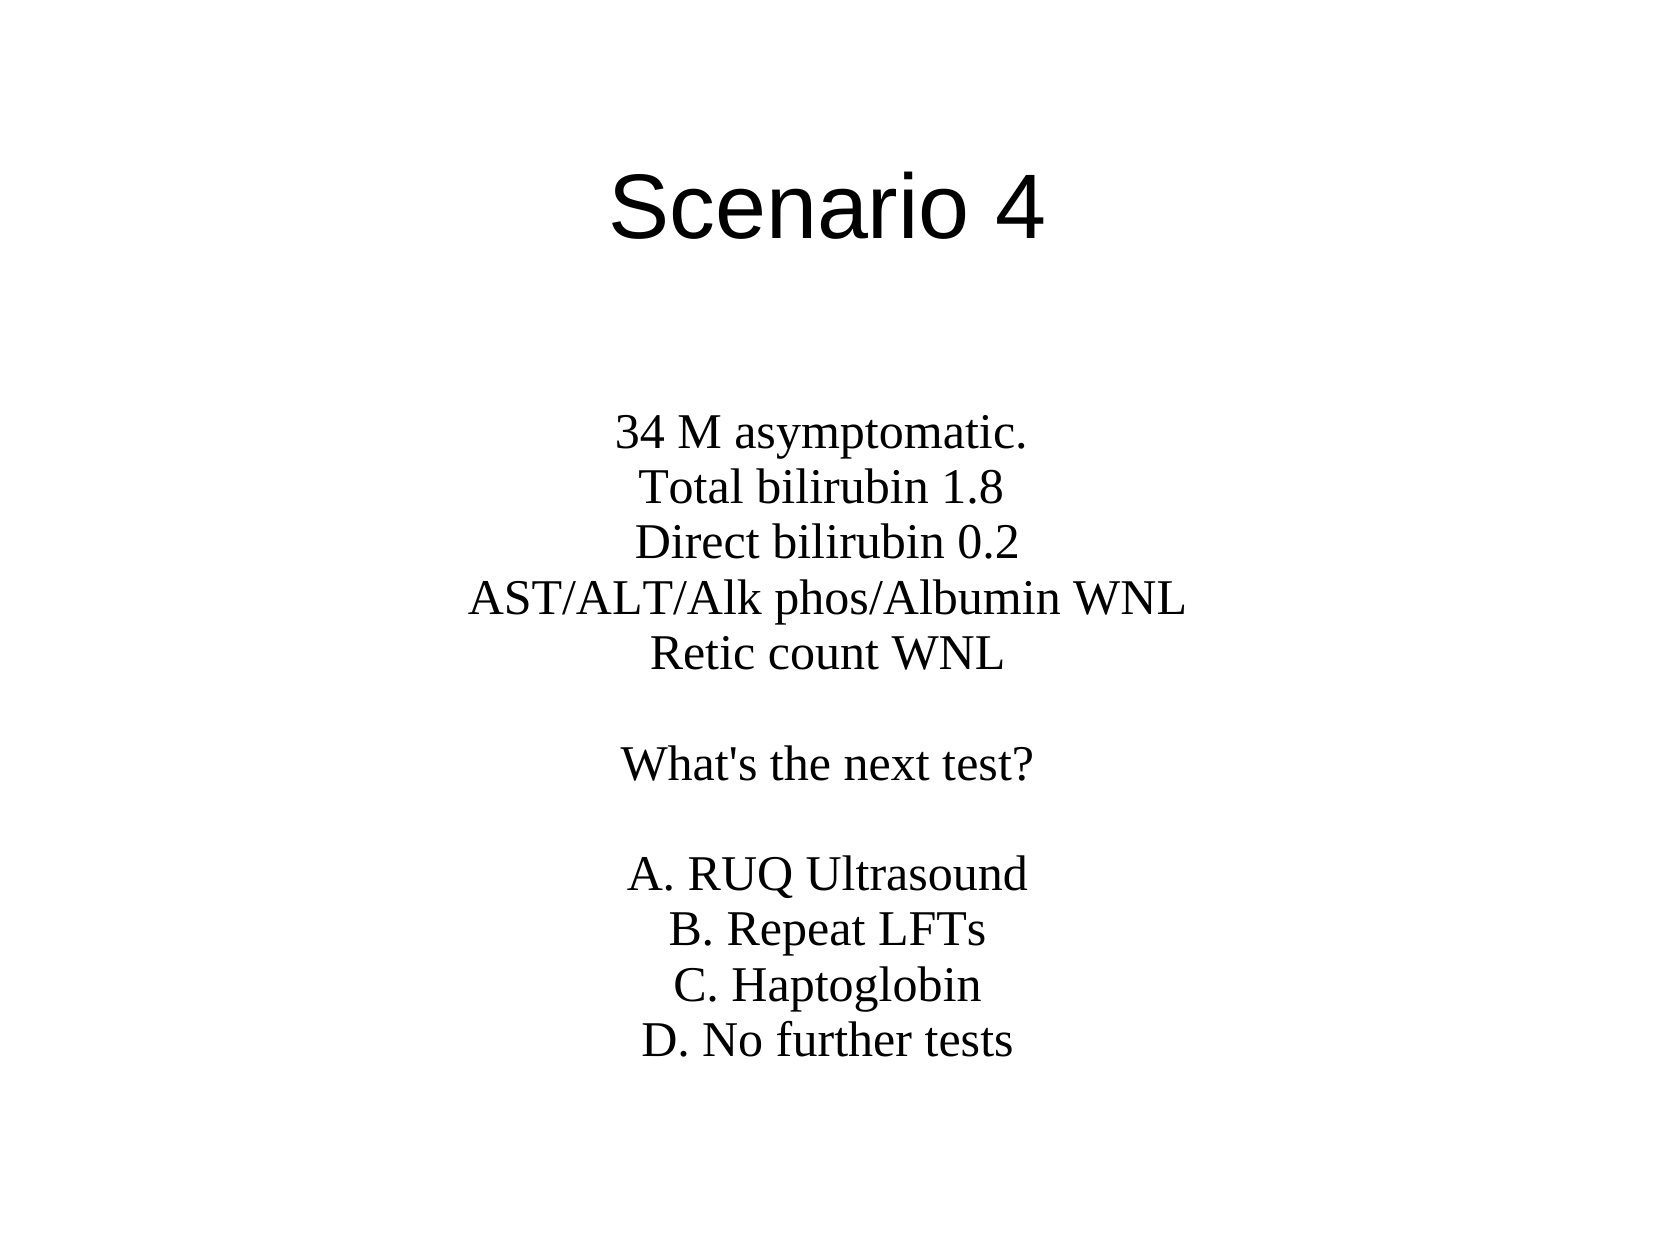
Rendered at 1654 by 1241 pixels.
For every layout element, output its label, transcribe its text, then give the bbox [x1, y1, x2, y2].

subtitle 34 M asymptomatic. Total bilirubin 1.8 Direct bilirubin 0.2 AST/ALT/Alk phos/Albumin WNL Retic count WNL What's the next test? A. RUQ Ultrasound B. Repeat LFTs C. Haptoglobin D. No further tests [121, 344, 1534, 1127]
title Scenario 4 [121, 102, 1534, 311]
